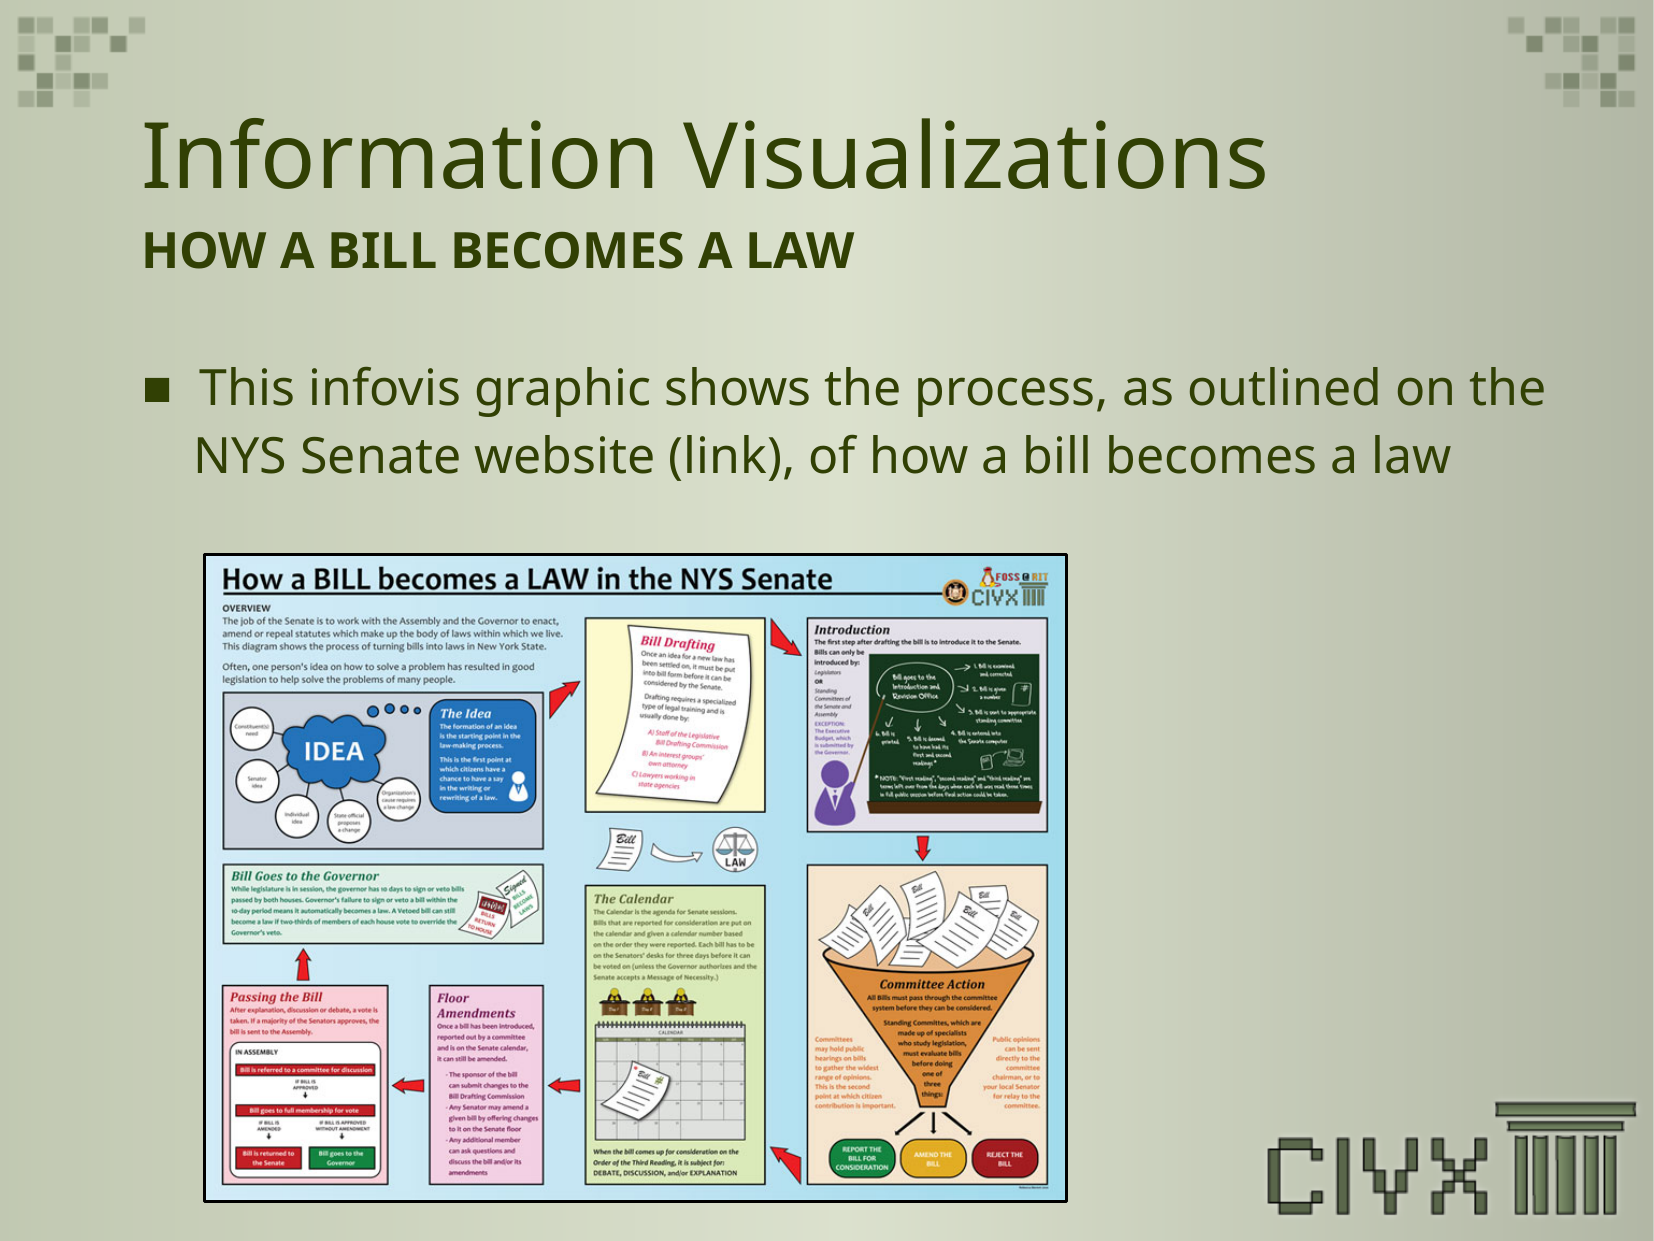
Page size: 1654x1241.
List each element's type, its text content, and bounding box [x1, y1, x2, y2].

title Information Visualizations [141, 56, 1630, 250]
subtitle HOW A BILL BECOMES A LAW n This infovis graphic shows the process, as outlined on the NYS Senate website (link), of how a bill becomes a law [141, 256, 1630, 1131]
picture [0, 0, 1654, 1241]
